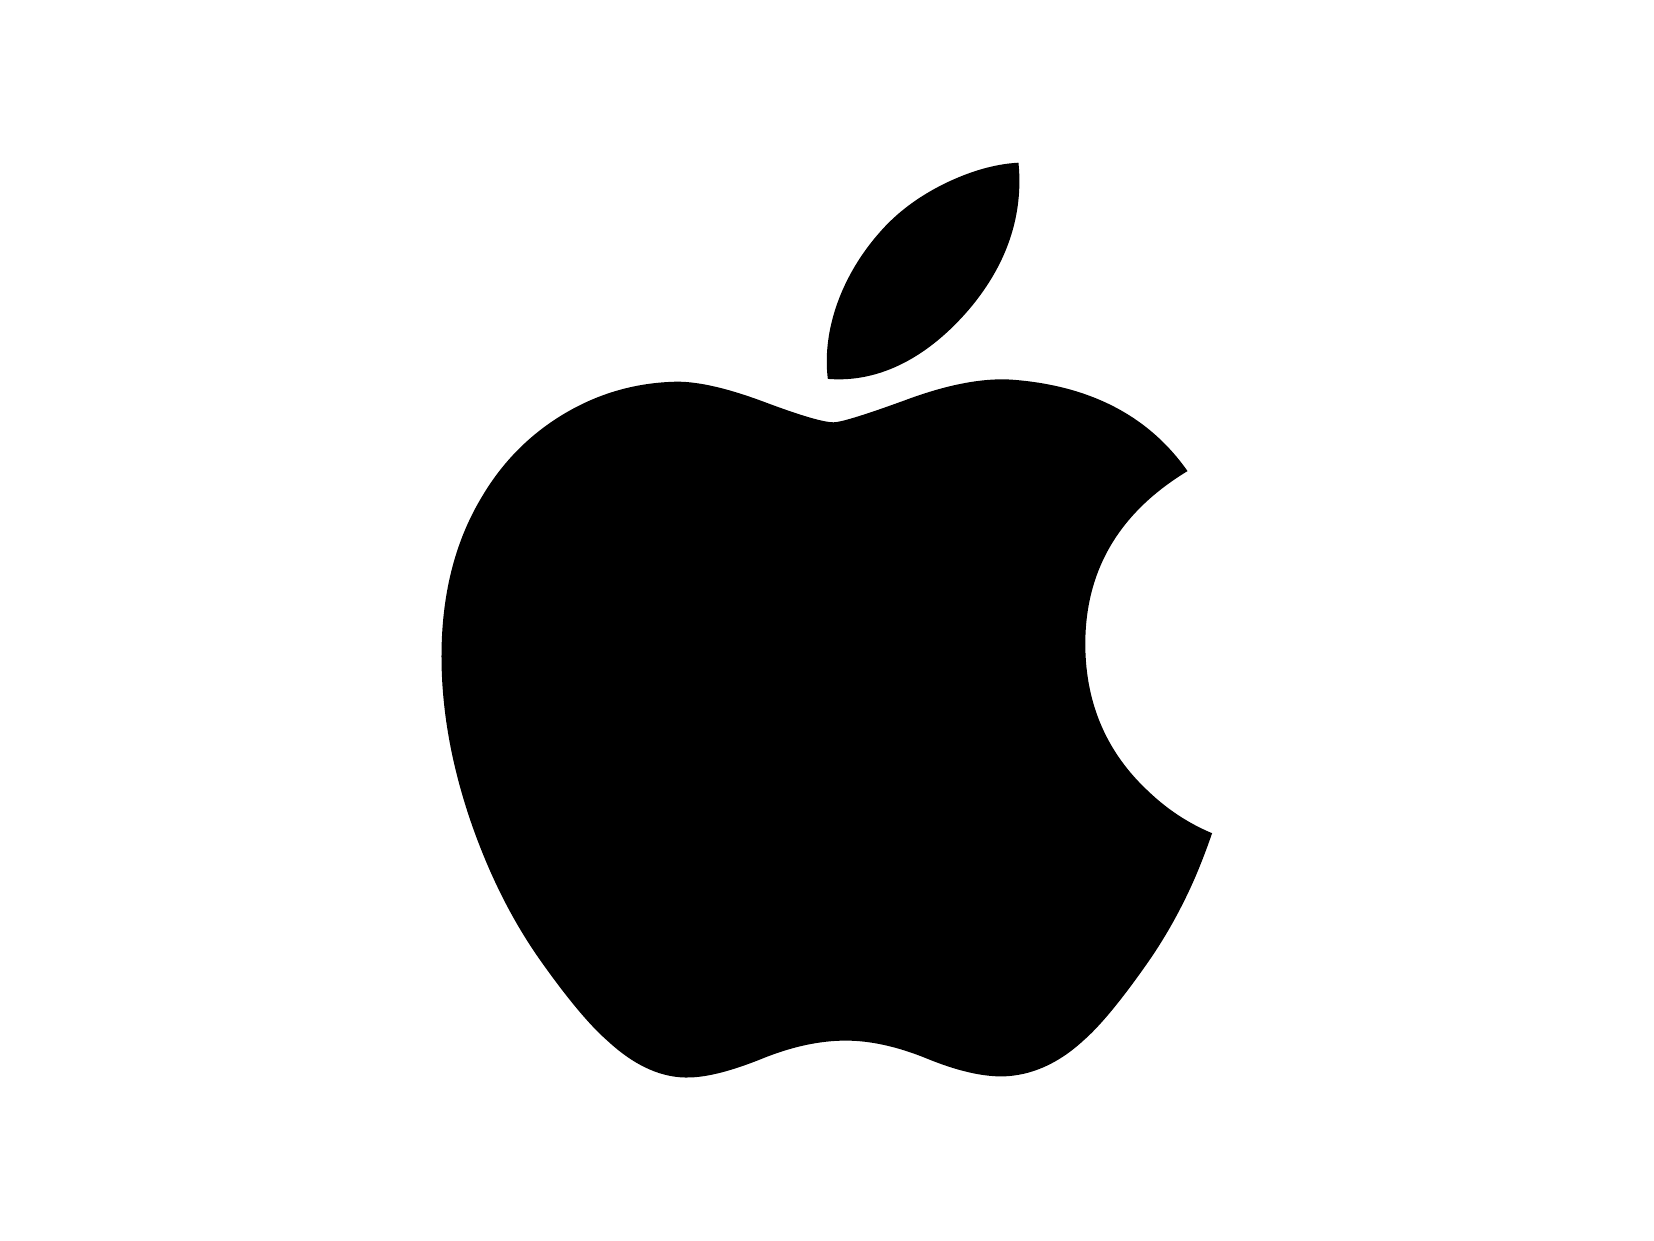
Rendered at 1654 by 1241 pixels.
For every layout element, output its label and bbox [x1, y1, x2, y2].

picture [343, 137, 1310, 1103]
